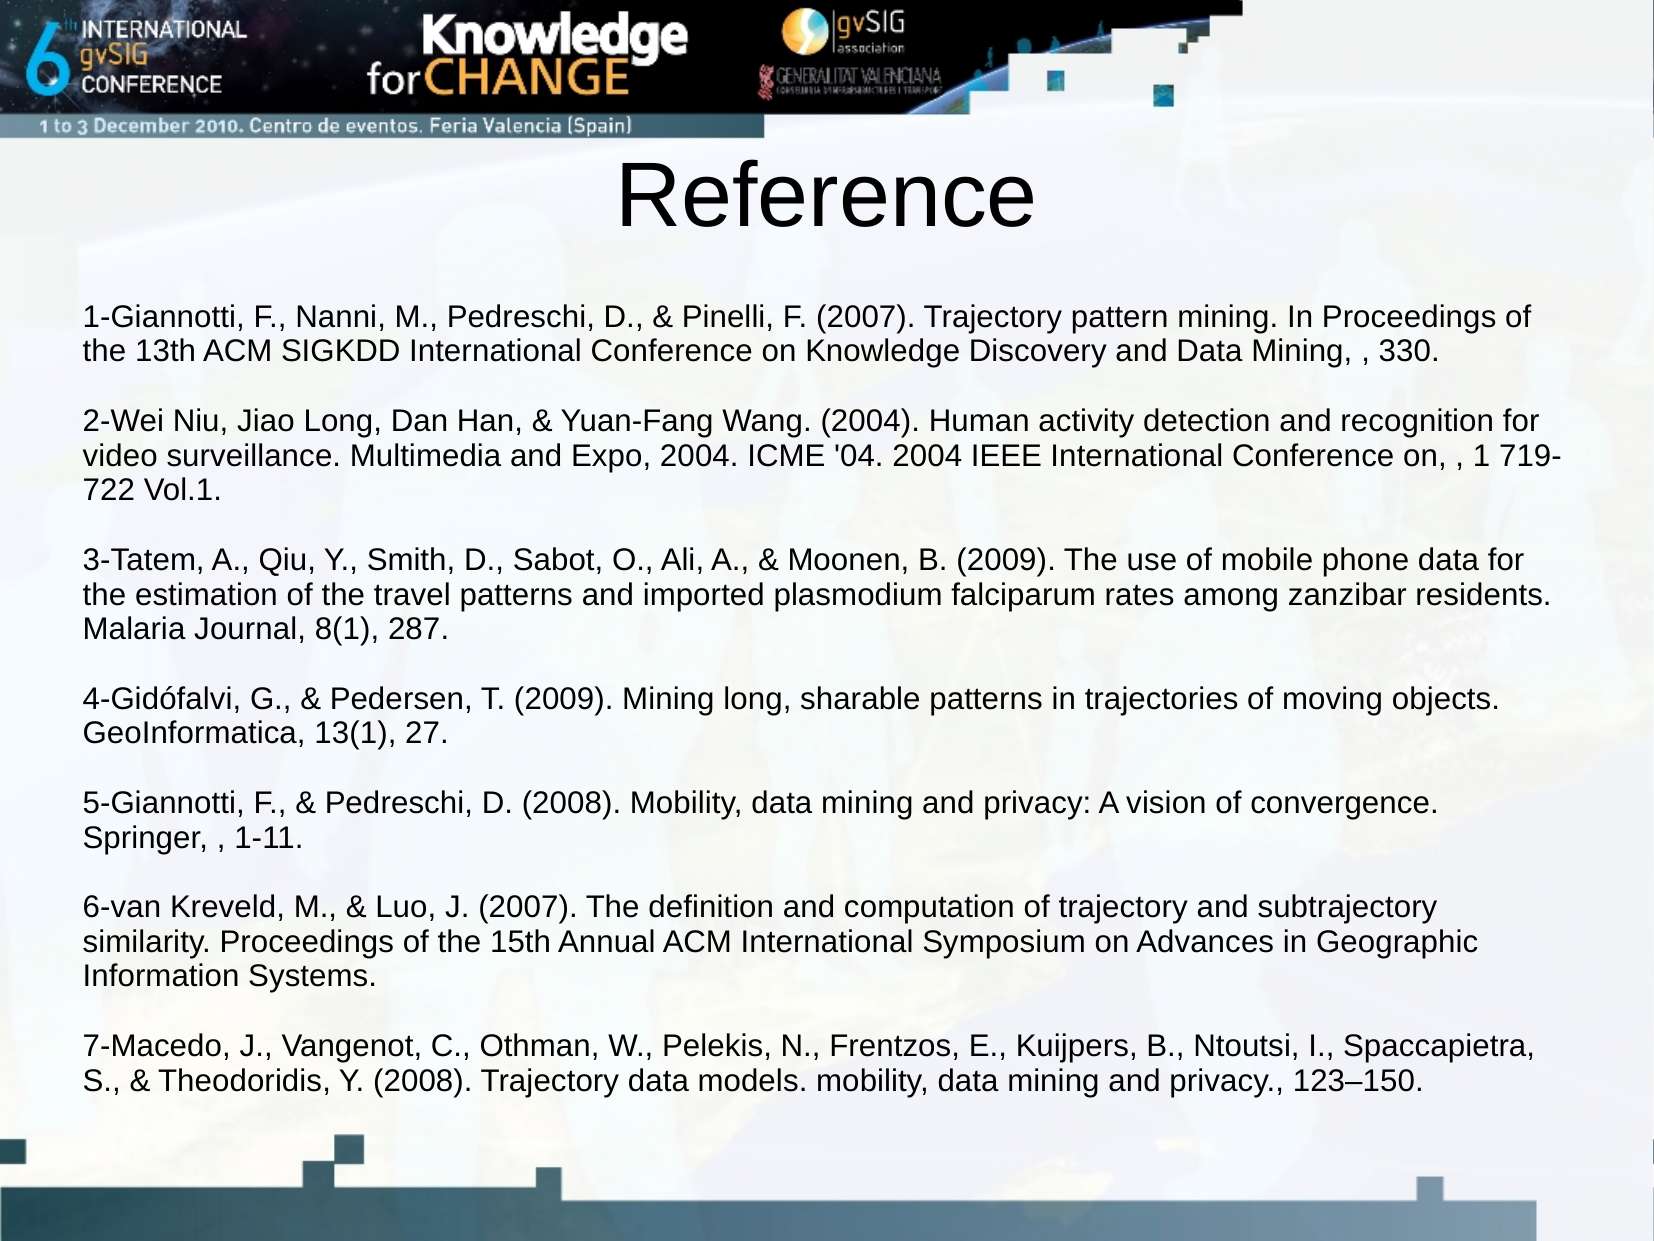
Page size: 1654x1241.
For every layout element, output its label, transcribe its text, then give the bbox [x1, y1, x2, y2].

picture [0, 0, 1654, 1241]
subtitle 1-Giannotti, F., Nanni, M., Pedreschi, D., & Pinelli, F. (2007). Trajectory pattern mining. In Proceedings of the 13th ACM SIGKDD International Conference on Knowledge Discovery and Data Mining, , 330. 2-Wei Niu, Jiao Long, Dan Han, & Yuan-Fang Wang. (2004). Human activity detection and recognition for video surveillance. Multimedia and Expo, 2004. ICME '04. 2004 IEEE International Conference on, , 1 719-722 Vol.1. 3-Tatem, A., Qiu, Y., Smith, D., Sabot, O., Ali, A., & Moonen, B. (2009). The use of mobile phone data for the estimation of the travel patterns and imported plasmodium falciparum rates among zanzibar residents. Malaria Journal, 8(1), 287. 4-Gidófalvi, G., & Pedersen, T. (2009). Mining long, sharable patterns in trajectories of moving objects. GeoInformatica, 13(1), 27. 5-Giannotti, F., & Pedreschi, D. (2008). Mobility, data mining and privacy: A vision of convergence. Springer, , 1-11. 6-van Kreveld, M., & Luo, J. (2007). The definition and computation of trajectory and subtrajectory similarity. Proceedings of the 15th Annual ACM International Symposium on Advances in Geographic Information Systems. 7-Macedo, J., Vangenot, C., Othman, W., Pelekis, N., Frentzos, E., Kuijpers, B., Ntoutsi, I., Spaccapietra, S., & Theodoridis, Y. (2008). Trajectory data models. mobility, data mining and privacy., 123–150. [82, 291, 1571, 1152]
title Reference [82, 98, 1571, 291]
